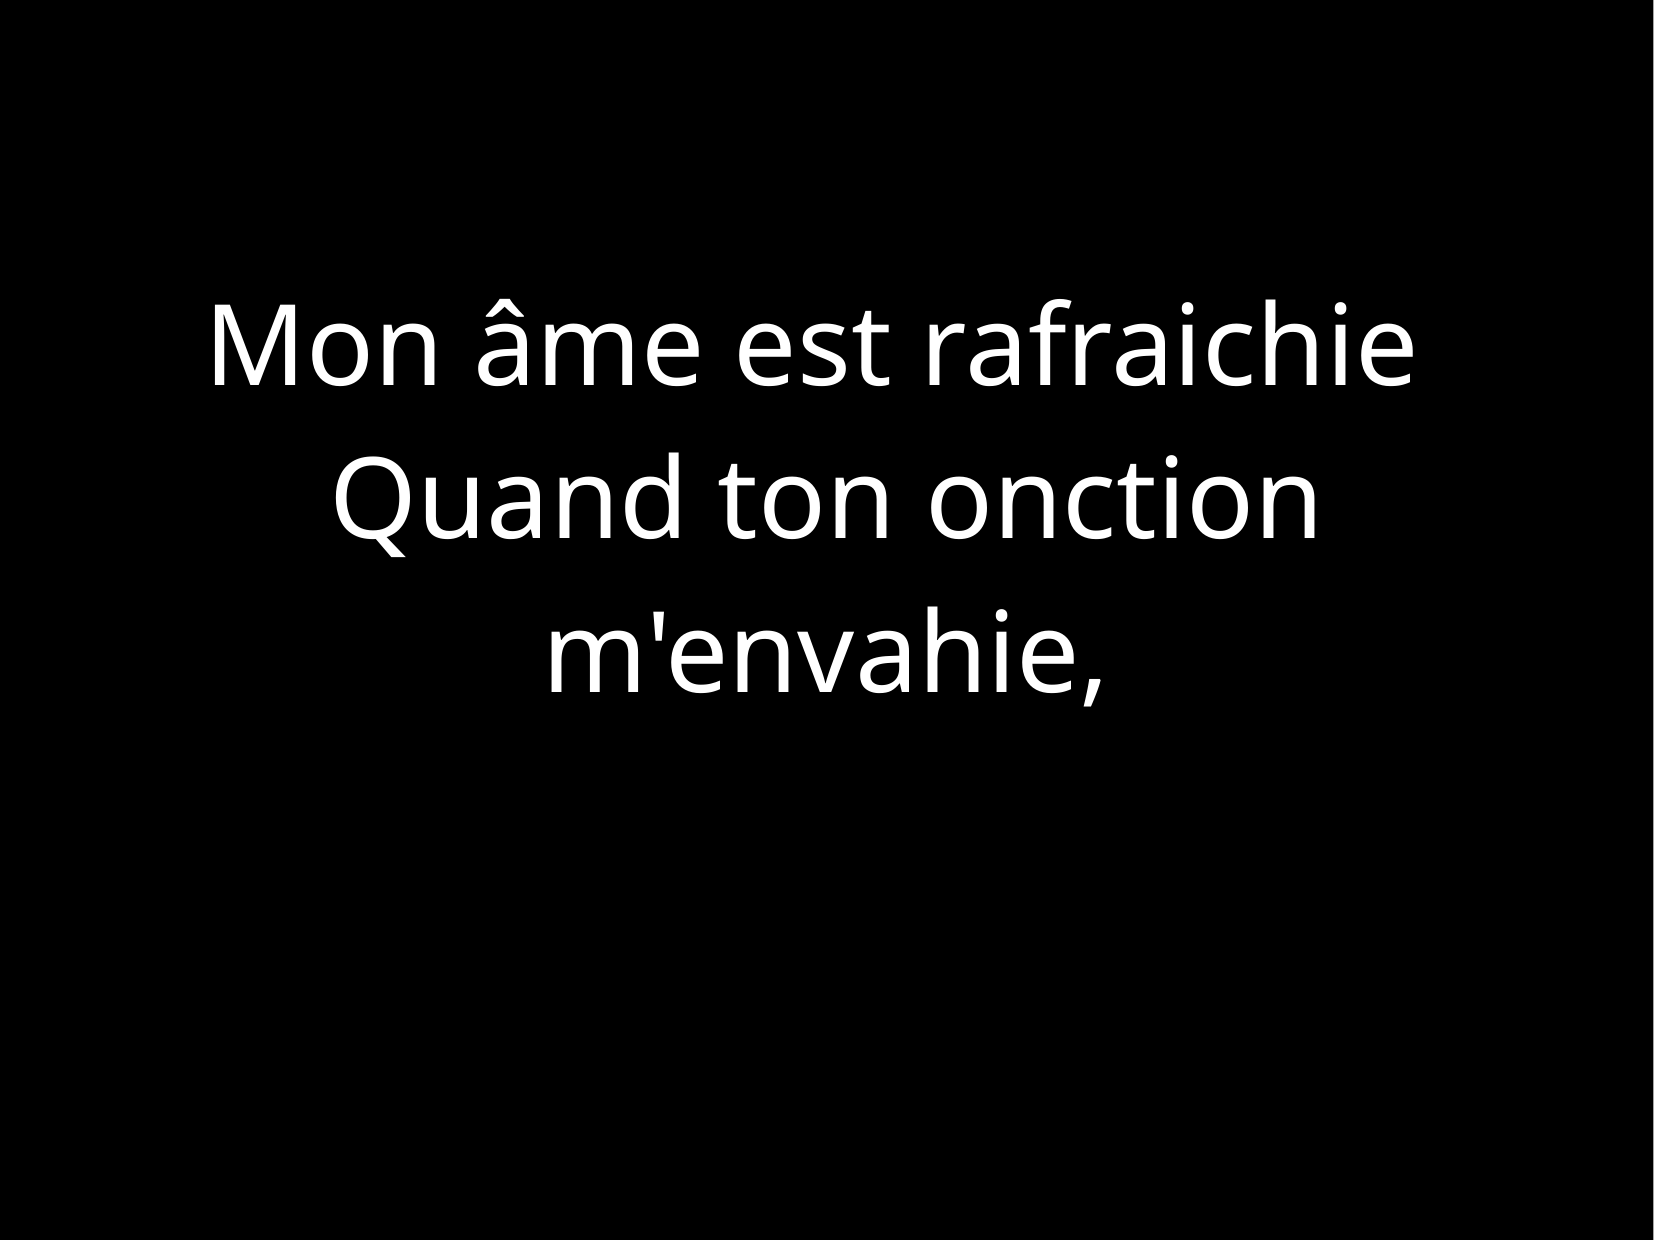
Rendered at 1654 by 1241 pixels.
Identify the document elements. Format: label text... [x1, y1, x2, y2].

subtitle Mon âme est rafraichie Quand ton onction m'envahie, [82, 35, 1571, 1109]
